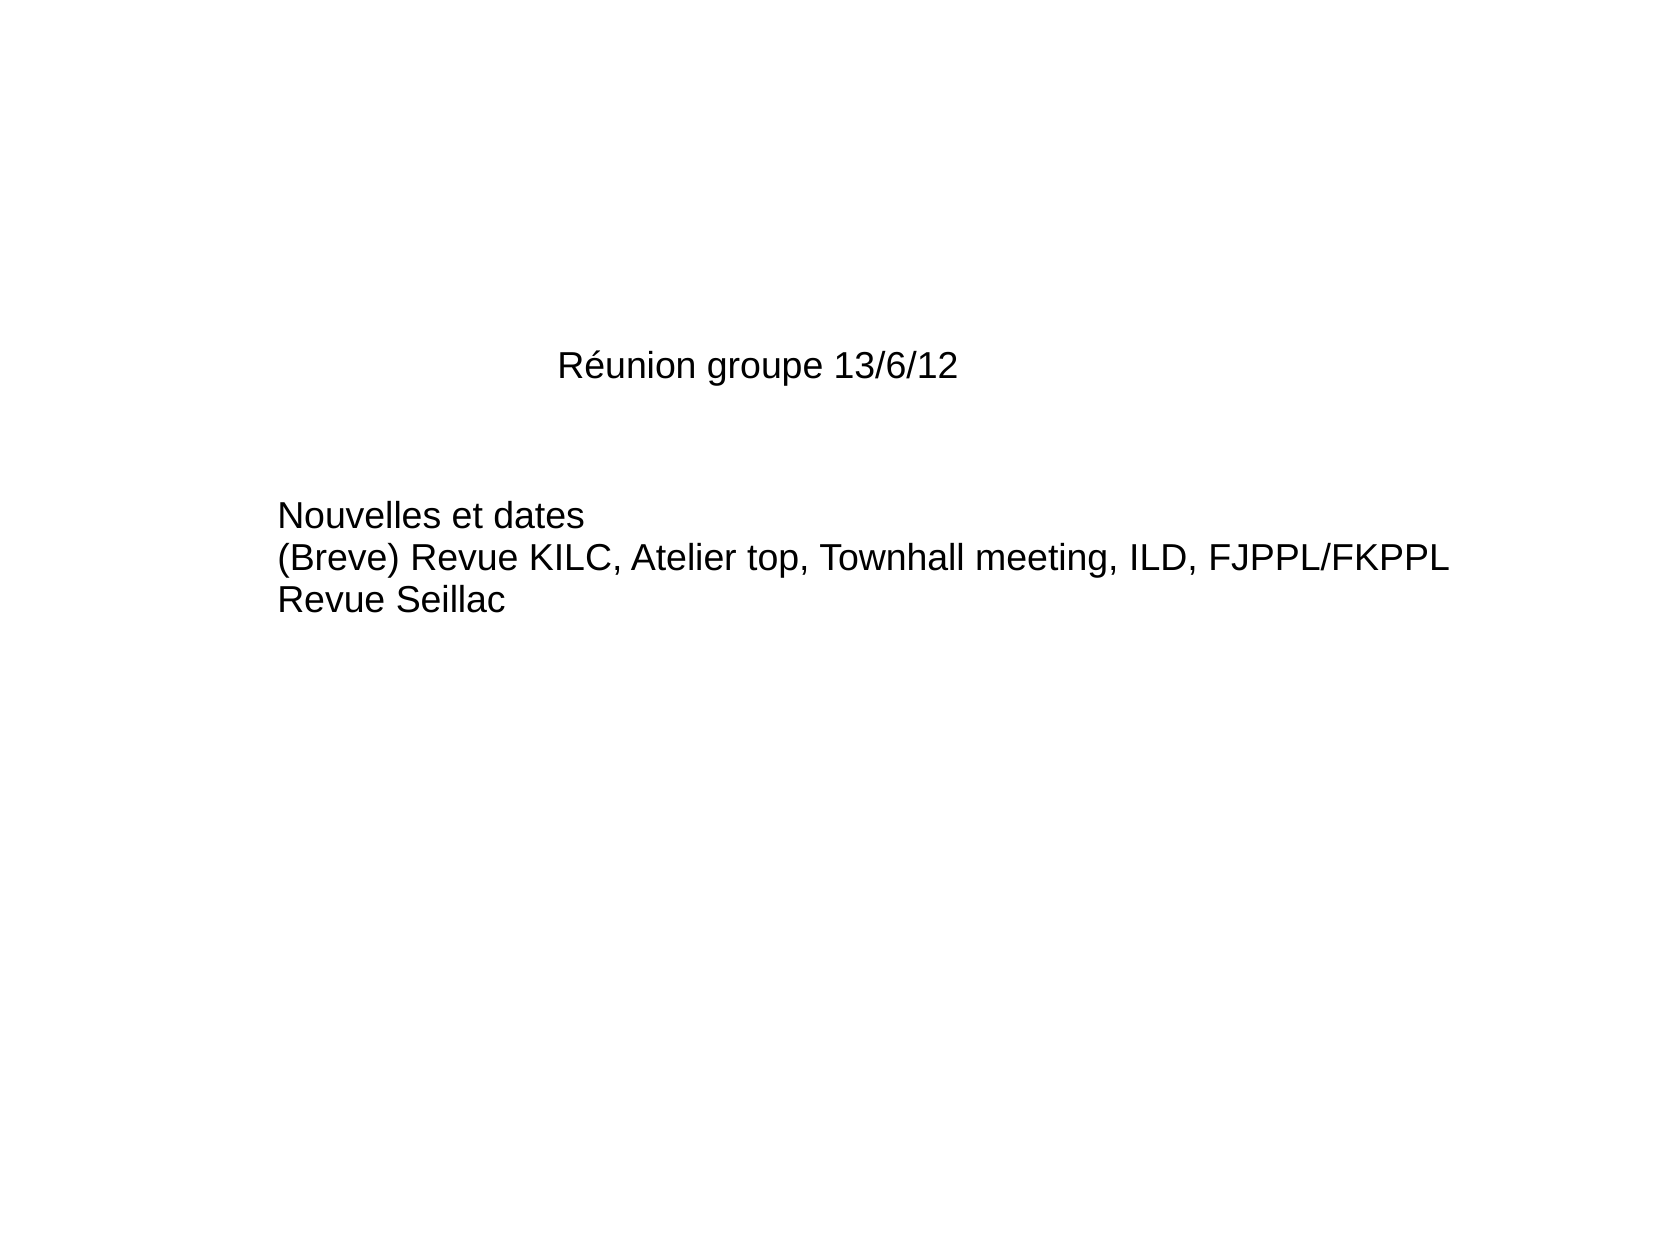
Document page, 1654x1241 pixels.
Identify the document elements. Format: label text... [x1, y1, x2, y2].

text_box Réunion groupe 13/6/12 [542, 337, 976, 395]
text_box Nouvelles et dates (Breve) Revue KILC, Atelier top, Townhall meeting, ILD, FJPPL/FKPPL Revue Seillac [262, 487, 1467, 629]
